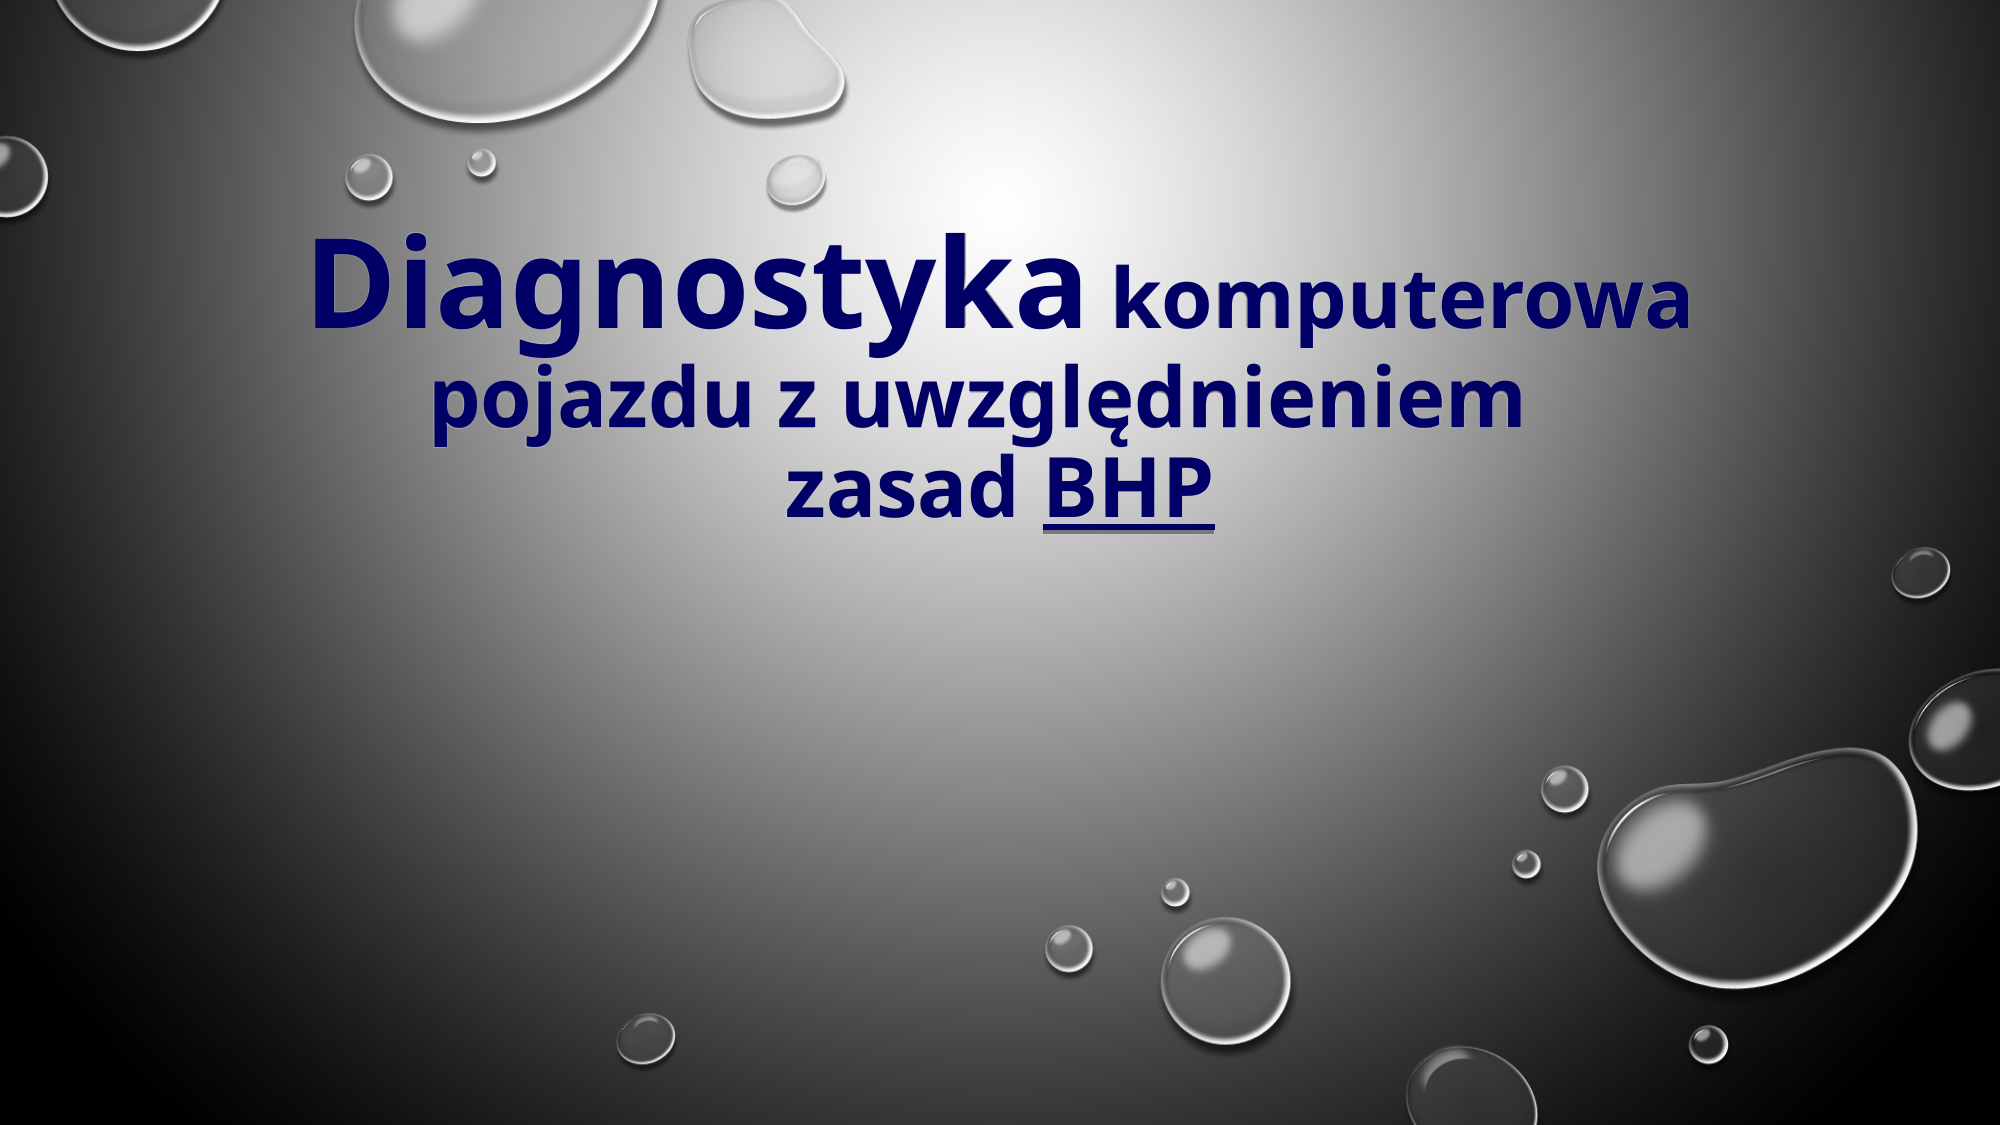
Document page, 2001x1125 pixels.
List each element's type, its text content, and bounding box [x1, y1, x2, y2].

title Diagnostyka komputerowa pojazdu z uwzględnieniem zasad BHP [287, 213, 1713, 748]
